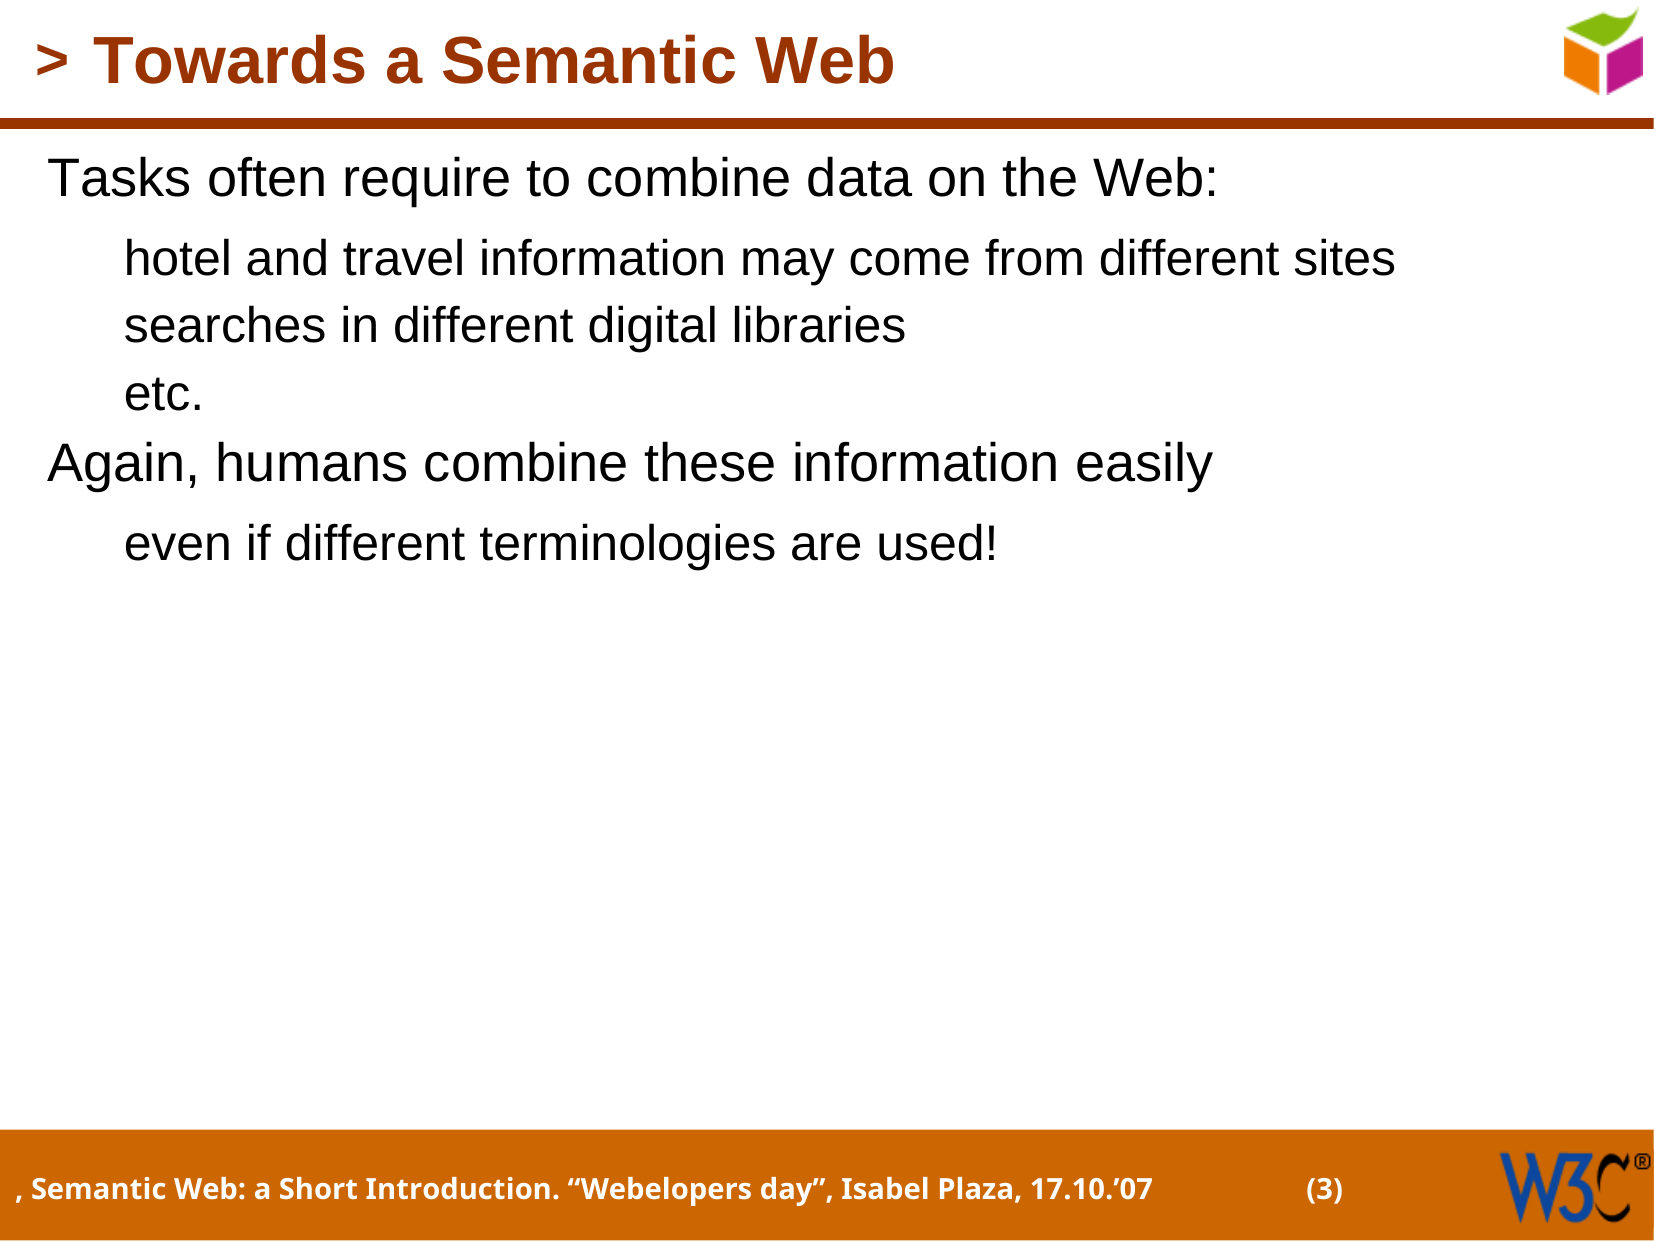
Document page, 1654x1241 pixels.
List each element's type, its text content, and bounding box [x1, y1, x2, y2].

picture [1495, 1149, 1654, 1228]
list Tasks often require to combine data on the Web: hotel and travel information may come from different sites searches in different digital libraries etc. Again, humans combine these information easily even if different terminologies are used! [29, 147, 1624, 1119]
title Towards a Semantic Web [93, 7, 1493, 111]
picture [1564, 5, 1643, 95]
